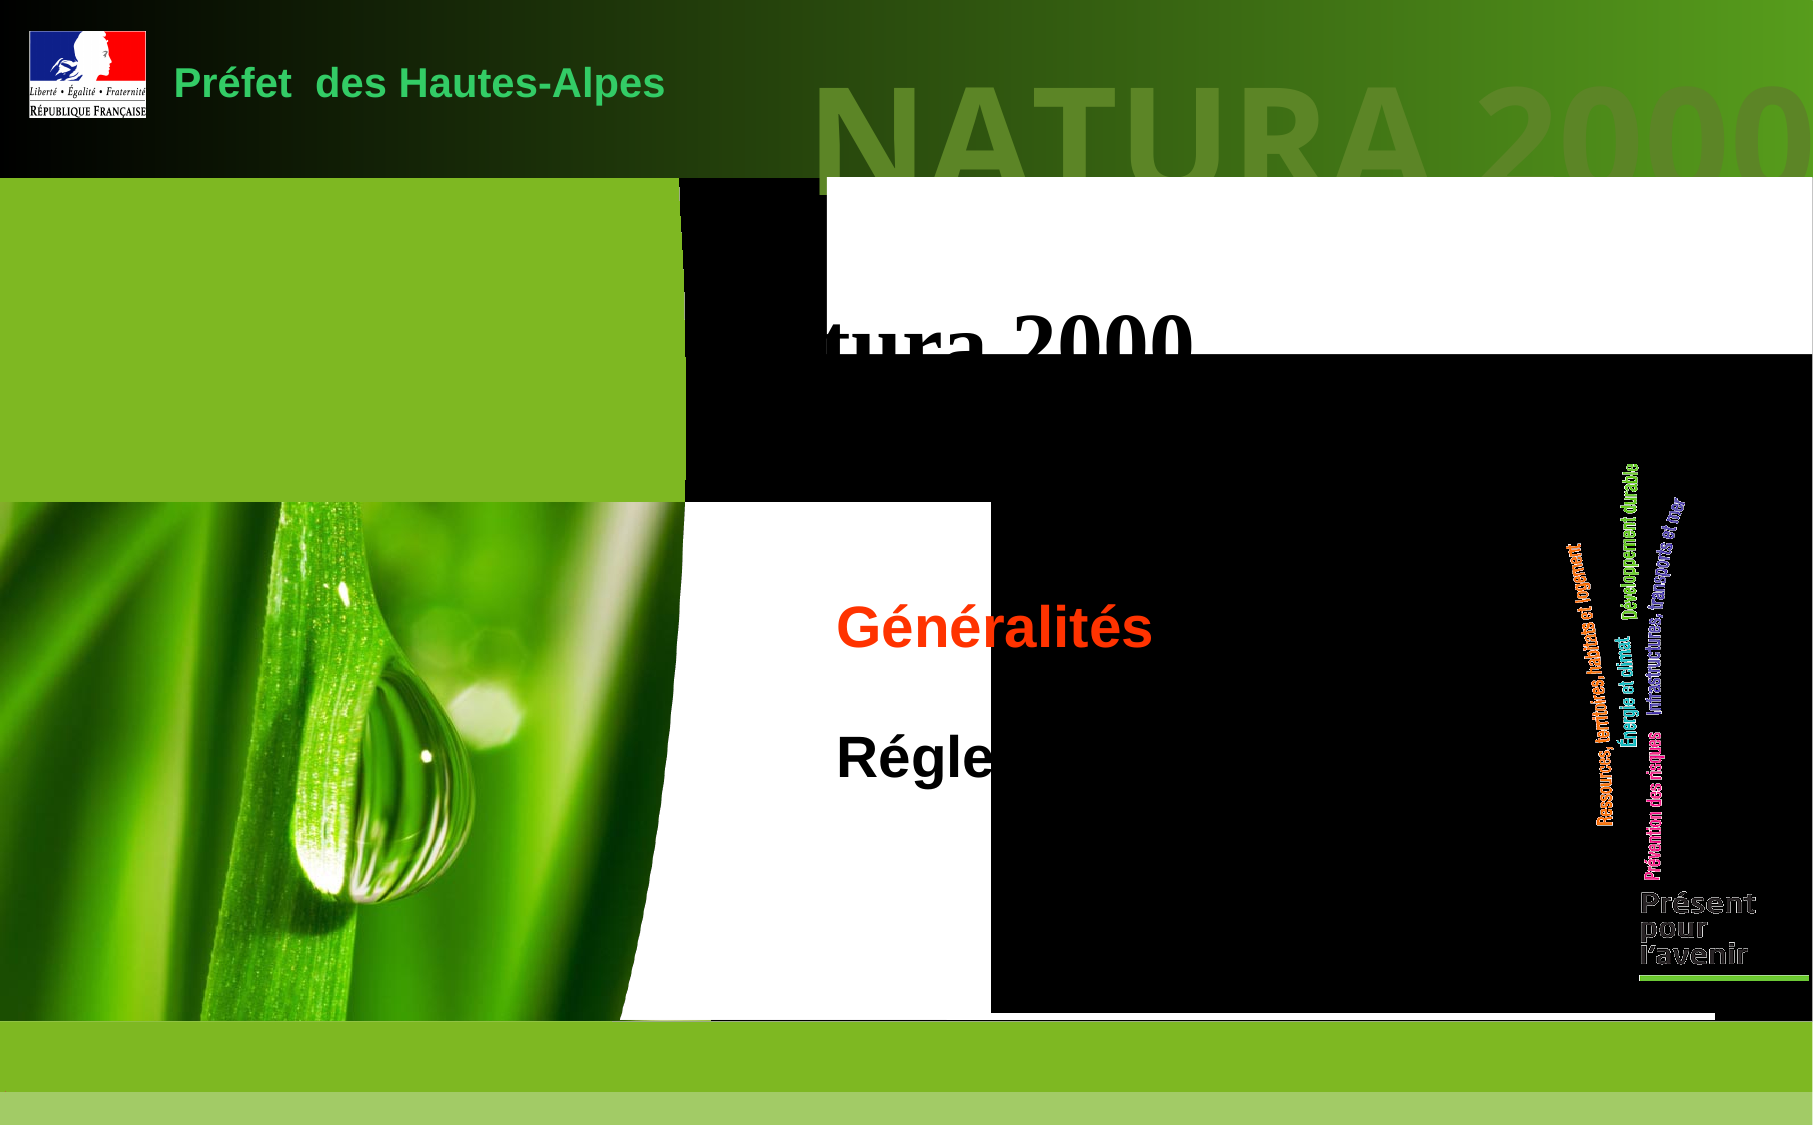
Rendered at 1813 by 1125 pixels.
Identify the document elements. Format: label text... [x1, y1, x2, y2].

picture [0, 502, 1715, 1021]
text_box Généralités Réglementation [821, 587, 1289, 799]
title Natura 2000 dans les Hautes-Alpes [708, 292, 1605, 502]
